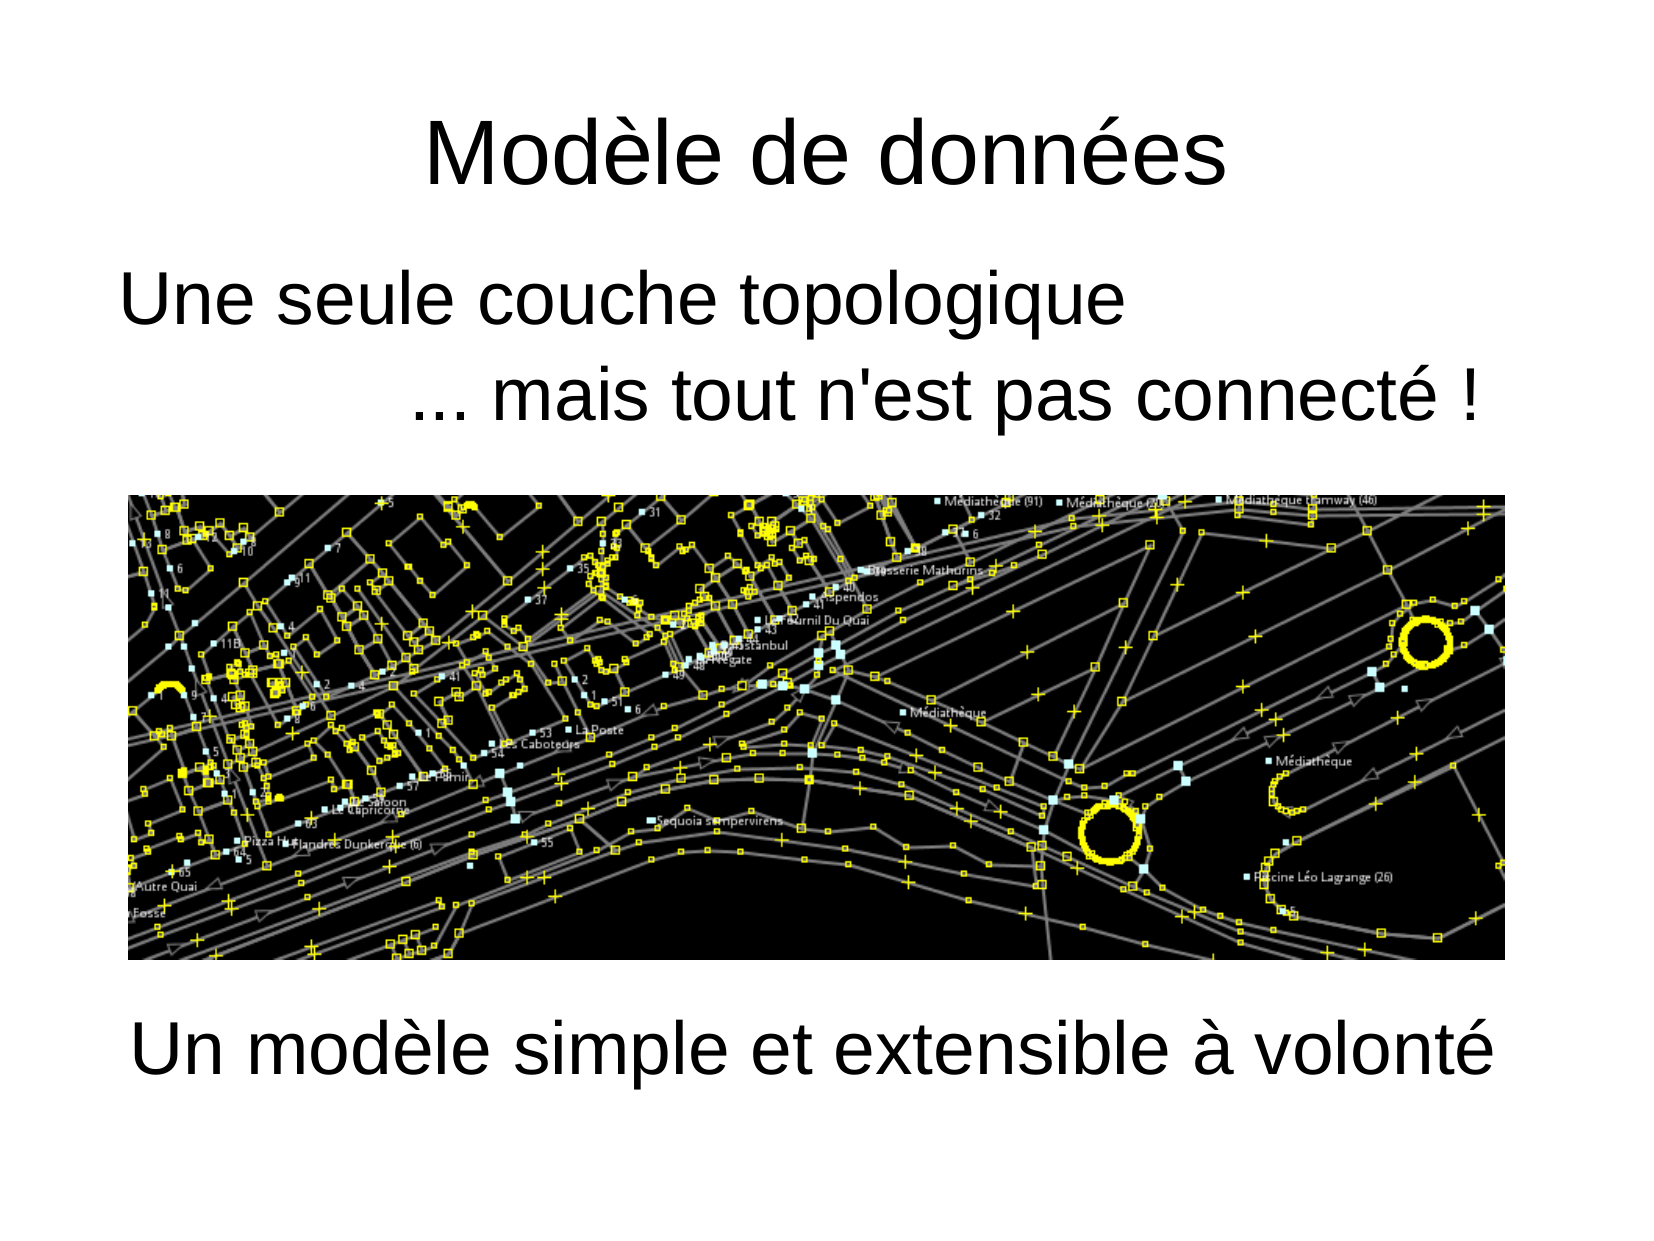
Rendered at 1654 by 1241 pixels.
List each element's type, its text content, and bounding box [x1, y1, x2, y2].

list Une seule couche topologique ... mais tout n'est pas connecté ! [118, 256, 1507, 453]
title Modèle de données [82, 49, 1571, 257]
text_box Un modèle simple et extensible à volonté [114, 999, 1513, 1111]
picture [128, 495, 1505, 960]
